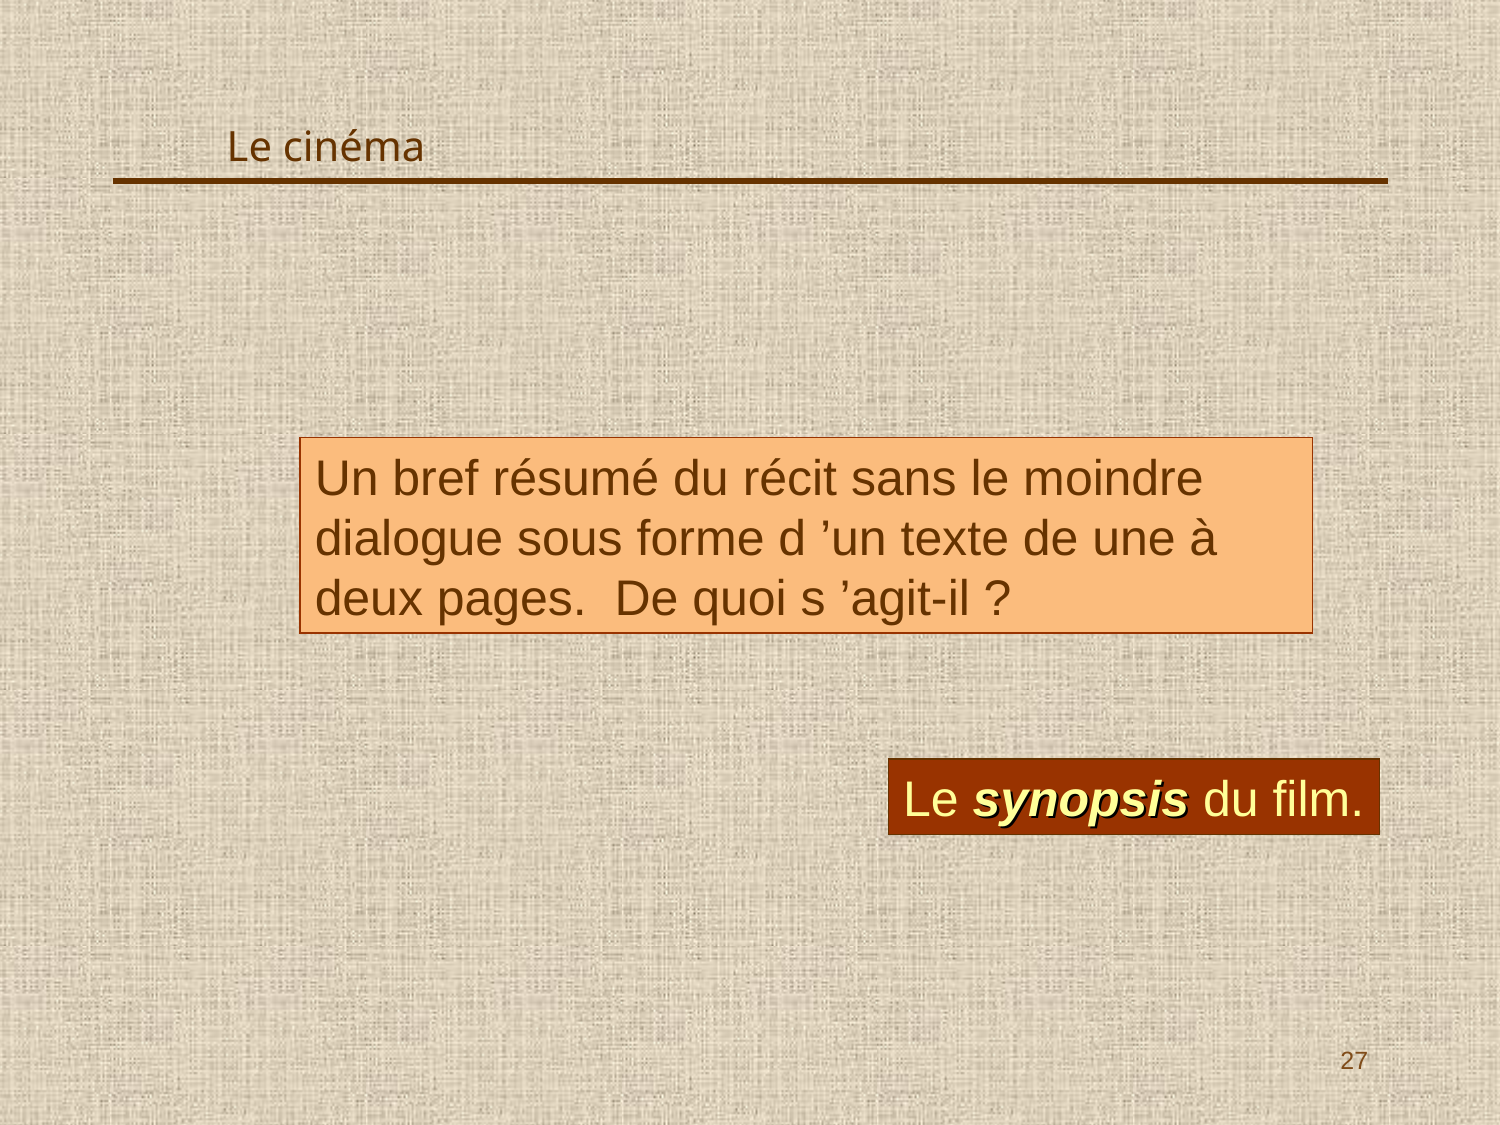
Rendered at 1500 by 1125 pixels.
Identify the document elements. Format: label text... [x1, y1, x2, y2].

text_box Un bref résumé du récit sans le moindre dialogue sous forme d ’un texte de une à deux pages. De quoi s ’agit-il ? [299, 437, 1313, 633]
picture [0, 0, 1500, 1125]
text_box Le cinéma [211, 112, 441, 178]
text_box Le synopsis du film. [888, 759, 1380, 835]
